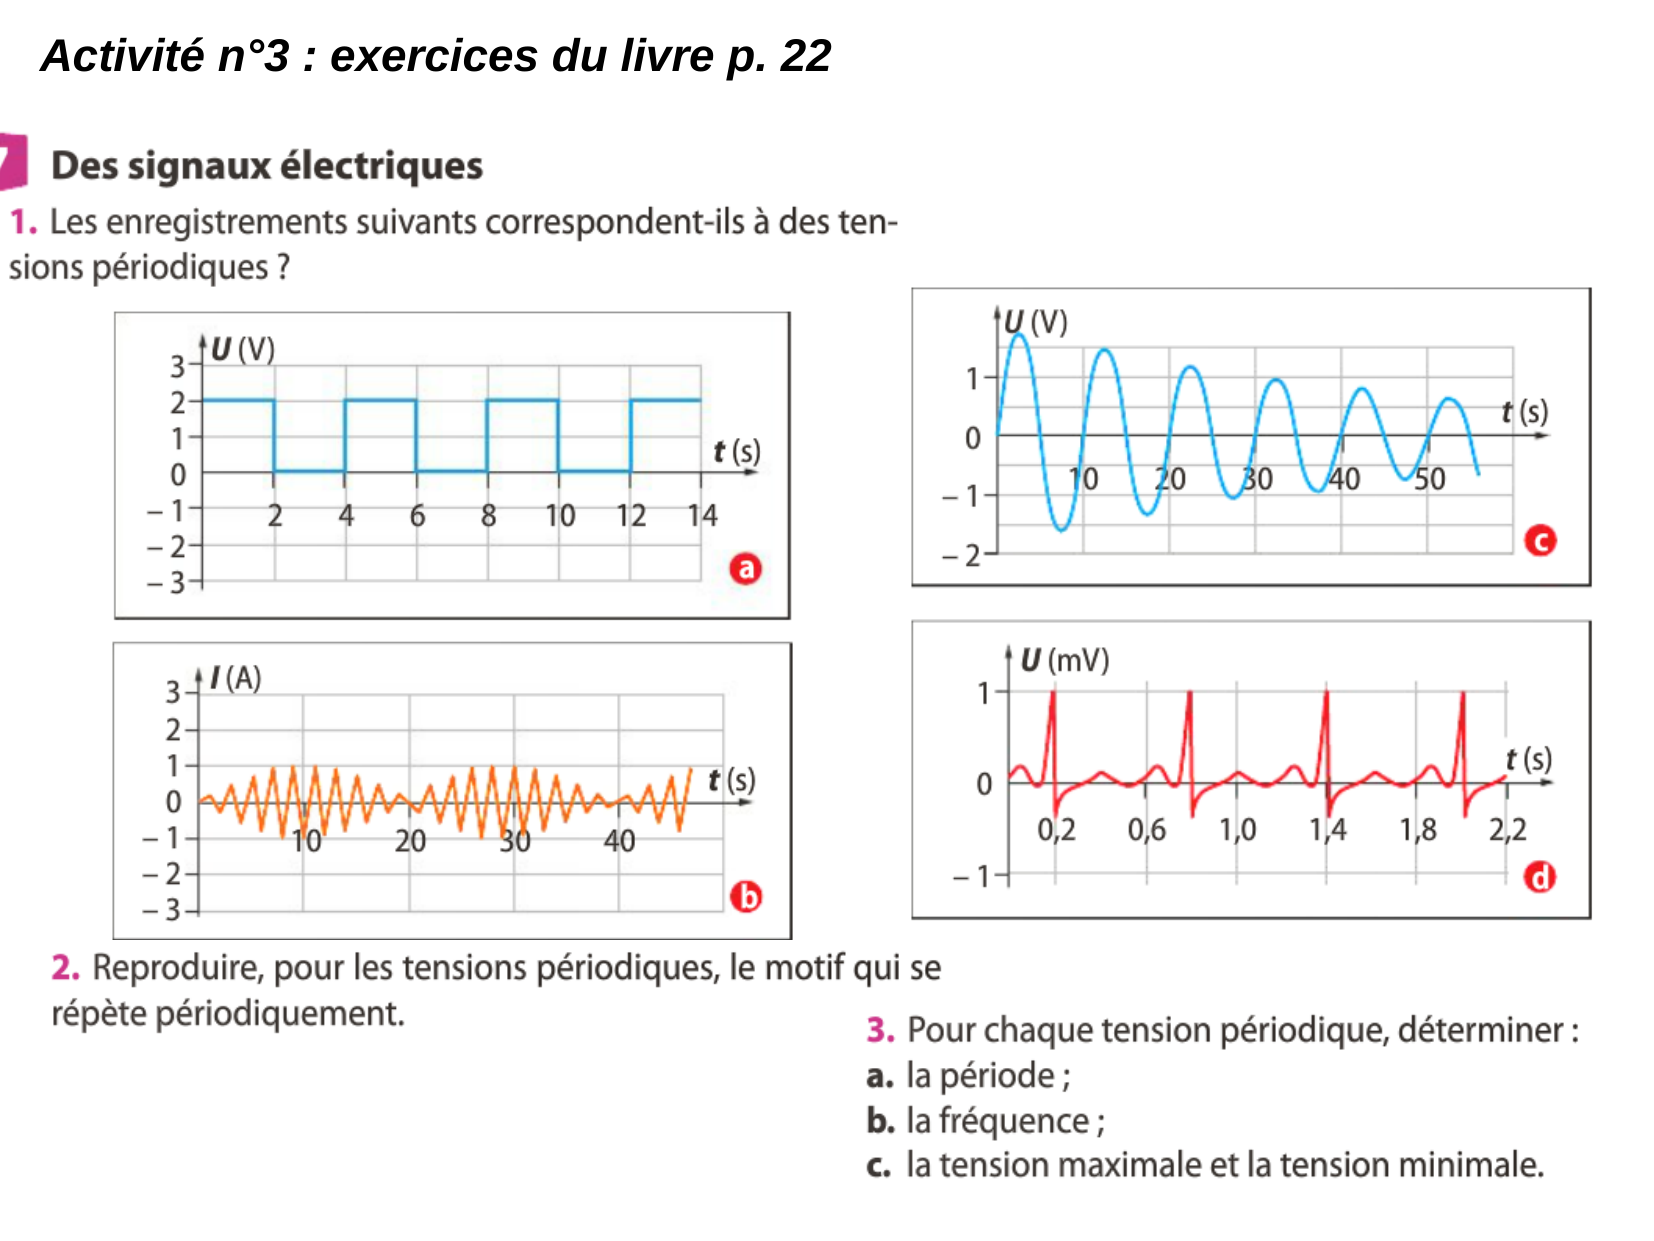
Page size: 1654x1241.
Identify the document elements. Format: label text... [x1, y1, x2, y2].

text_box Activité n°3 : exercices du livre p. 22 [25, 22, 848, 90]
picture [0, 121, 1603, 1194]
